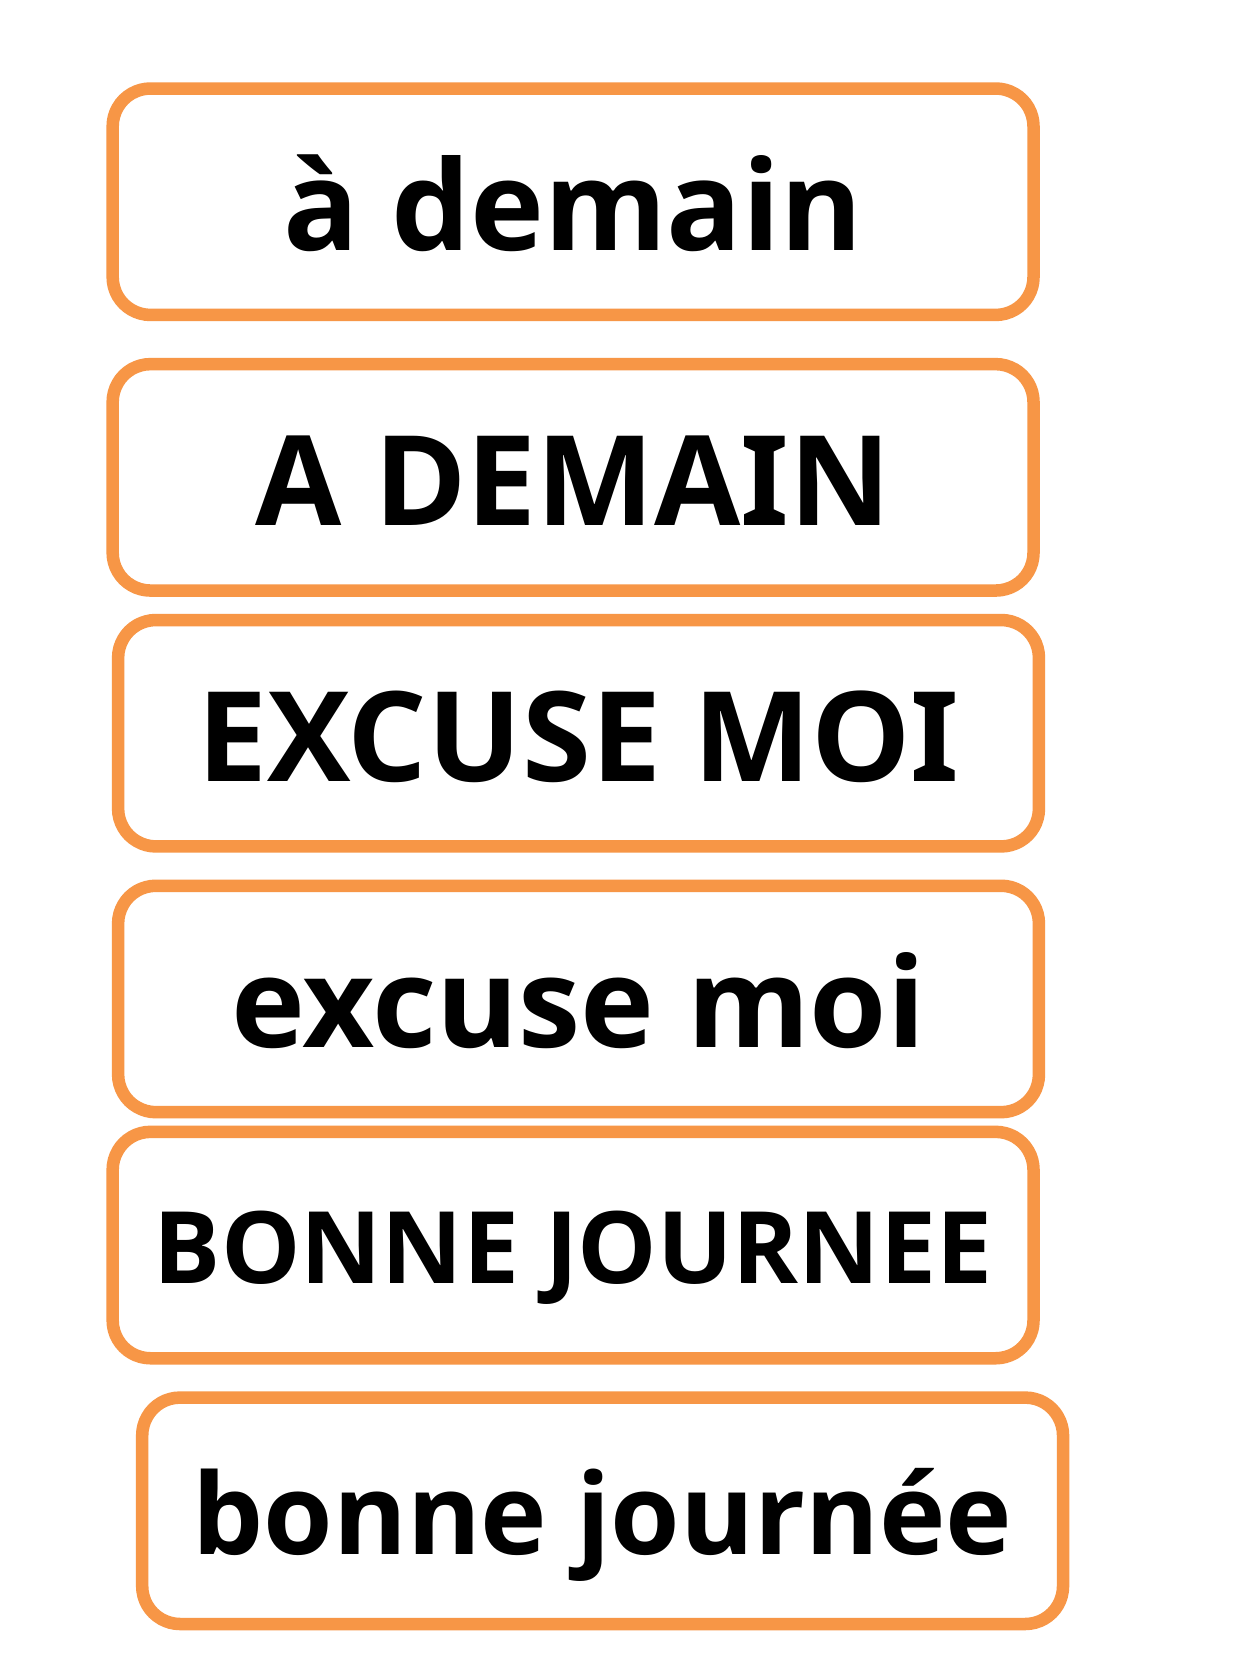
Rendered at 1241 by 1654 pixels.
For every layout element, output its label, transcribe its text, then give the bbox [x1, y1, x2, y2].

text_box [1025, 1145, 1034, 1345]
text_box [1025, 102, 1034, 302]
text_box [1031, 634, 1039, 832]
text_box bonne journée [151, 1408, 1055, 1613]
text_box A DEMAIN [121, 375, 1025, 580]
text_box [1055, 1412, 1064, 1610]
text_box [124, 580, 1022, 591]
text_box [118, 634, 126, 832]
text_box [118, 900, 126, 1098]
text_box [142, 1411, 151, 1611]
text_box [153, 1613, 1052, 1625]
text_box [124, 1348, 1022, 1359]
text_box [123, 364, 1023, 375]
text_box [1031, 900, 1039, 1098]
text_box [123, 304, 1023, 315]
text_box excuse moi [126, 896, 1031, 1102]
text_box [112, 1146, 121, 1345]
text_box [124, 88, 1022, 99]
text_box [112, 378, 121, 577]
text_box à demain [121, 99, 1025, 304]
text_box [129, 620, 1028, 631]
text_box [124, 1131, 1022, 1142]
text_box [154, 1397, 1052, 1408]
text_box [112, 102, 121, 301]
text_box [129, 836, 1028, 847]
text_box EXCUSE MOI [126, 631, 1031, 836]
text_box BONNE JOURNEE [121, 1142, 1025, 1348]
text_box [130, 885, 1027, 896]
text_box [1025, 378, 1034, 577]
text_box [130, 1102, 1027, 1113]
